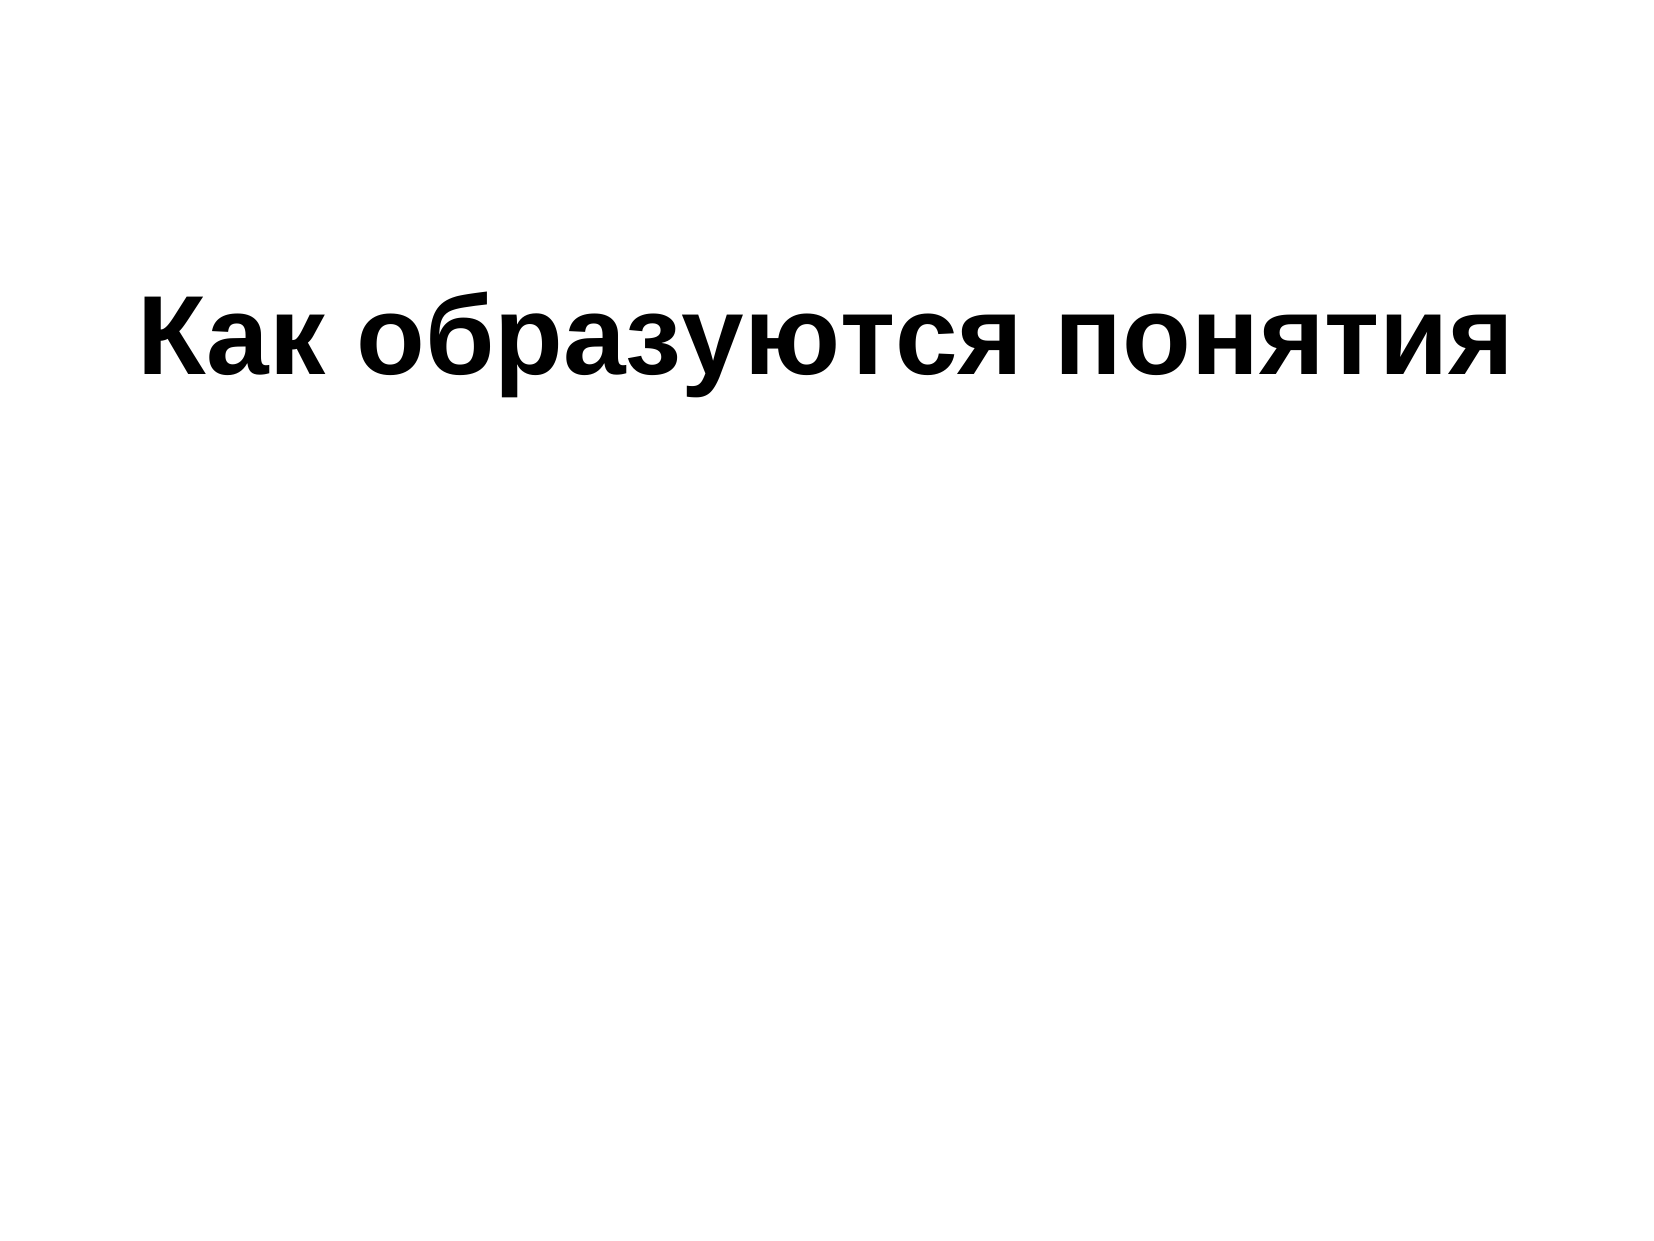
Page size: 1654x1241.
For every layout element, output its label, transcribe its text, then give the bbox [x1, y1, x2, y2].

text_box Как образуются понятия [59, 265, 1595, 407]
